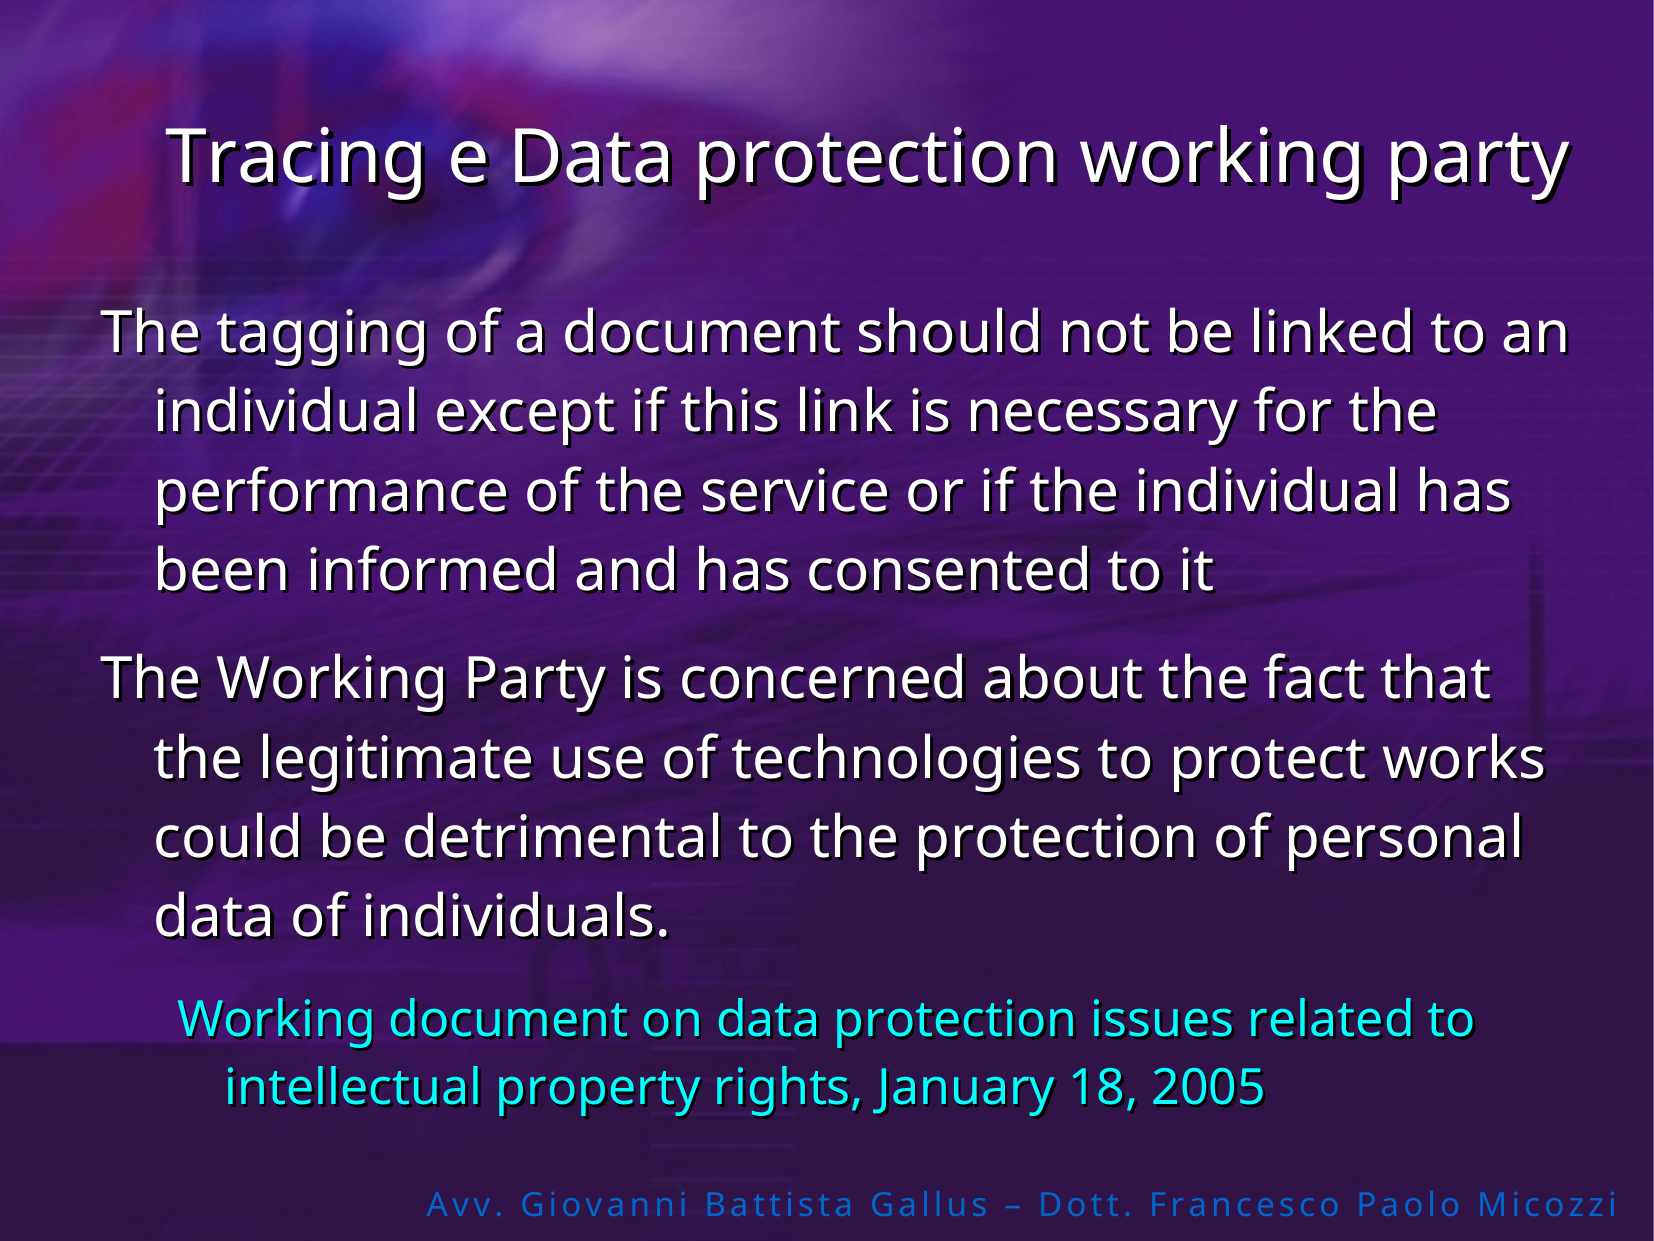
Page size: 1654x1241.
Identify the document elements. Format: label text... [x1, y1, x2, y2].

picture [0, 0, 1654, 1241]
title Tracing e Data protection working party [82, 49, 1571, 257]
list The tagging of a document should not be linked to an individual except if this link is necessary for the performance of the service or if the individual has been informed and has consented to it The Working Party is concerned about the fact that the legitimate use of technologies to protect works could be detrimental to the protection of personal data of individuals. Working document on data protection issues related to intellectual property rights, January 18, 2005 [82, 290, 1571, 1109]
